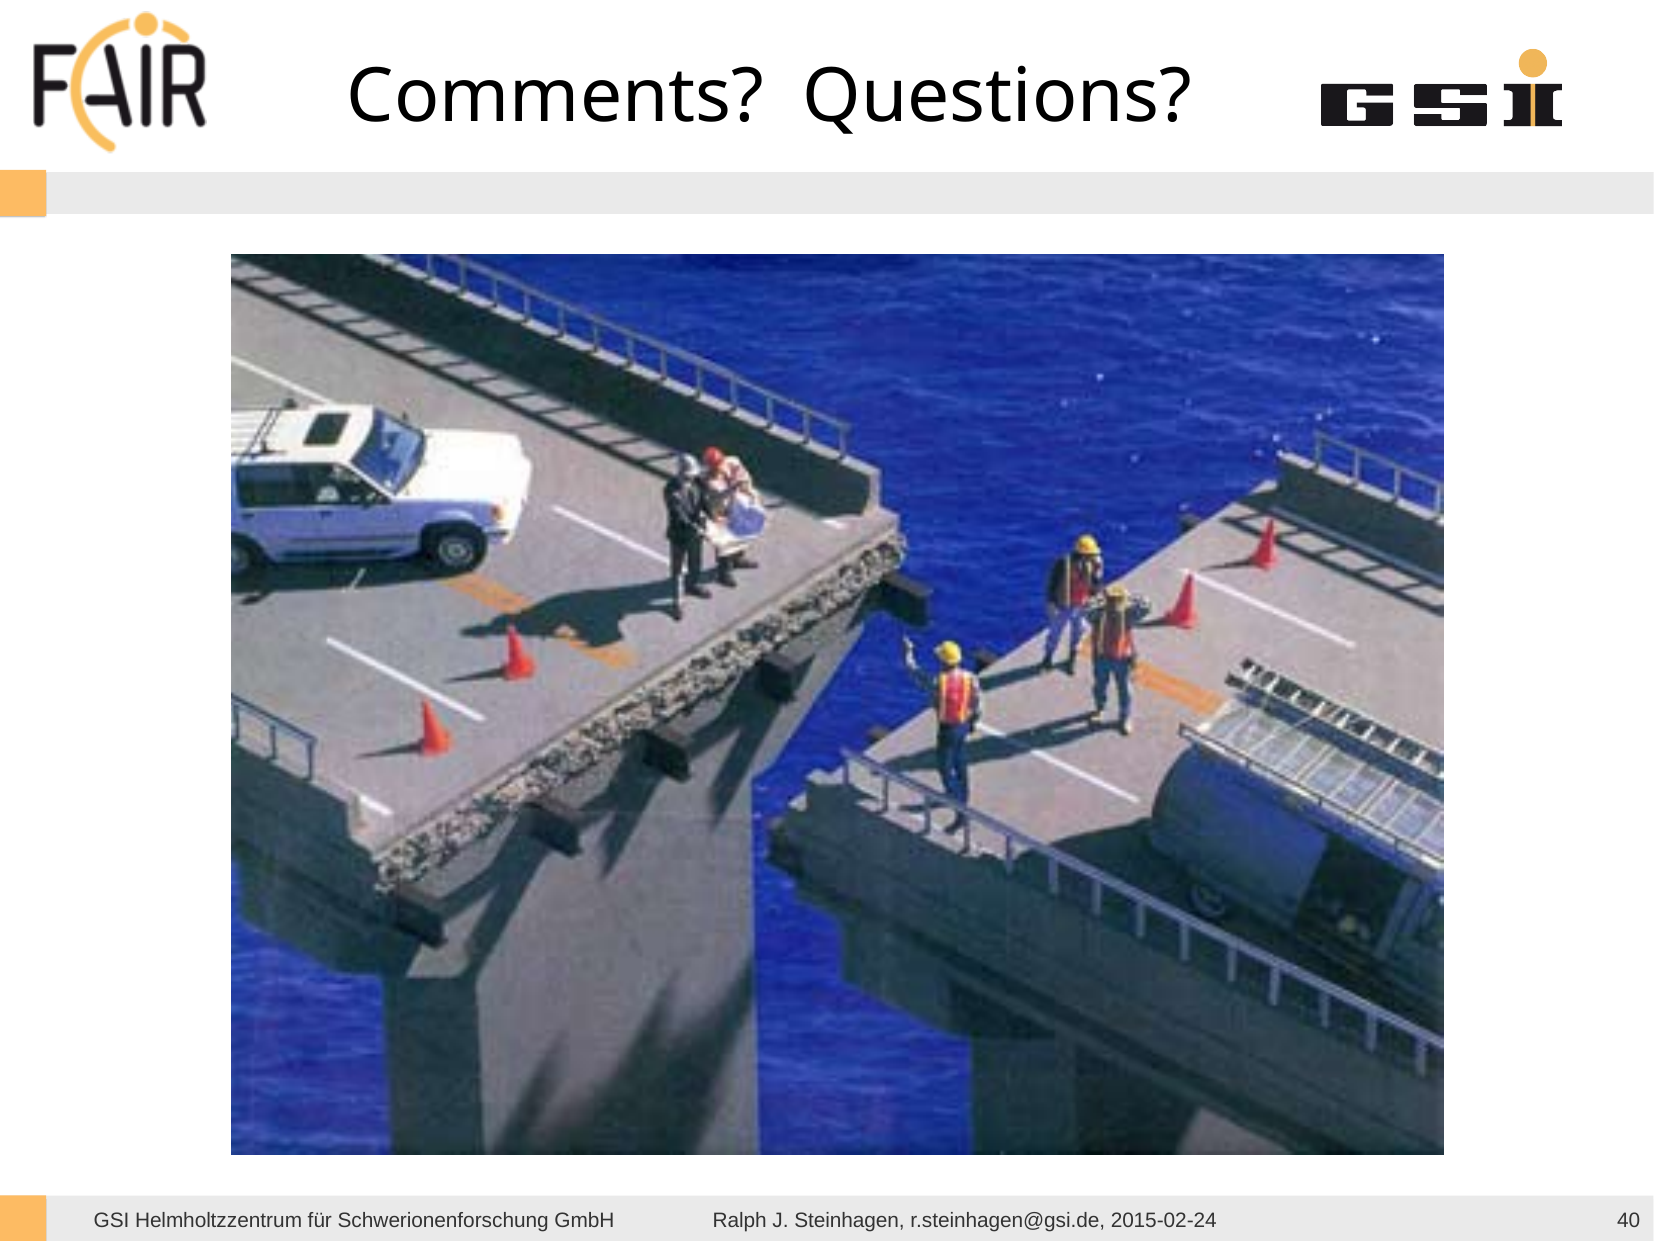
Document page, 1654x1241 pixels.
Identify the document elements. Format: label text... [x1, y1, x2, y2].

picture [1319, 46, 1564, 129]
picture [231, 254, 1444, 1155]
text_box [388, 74, 430, 137]
title Comments? Questions? [239, 23, 1301, 162]
picture [33, 10, 207, 155]
